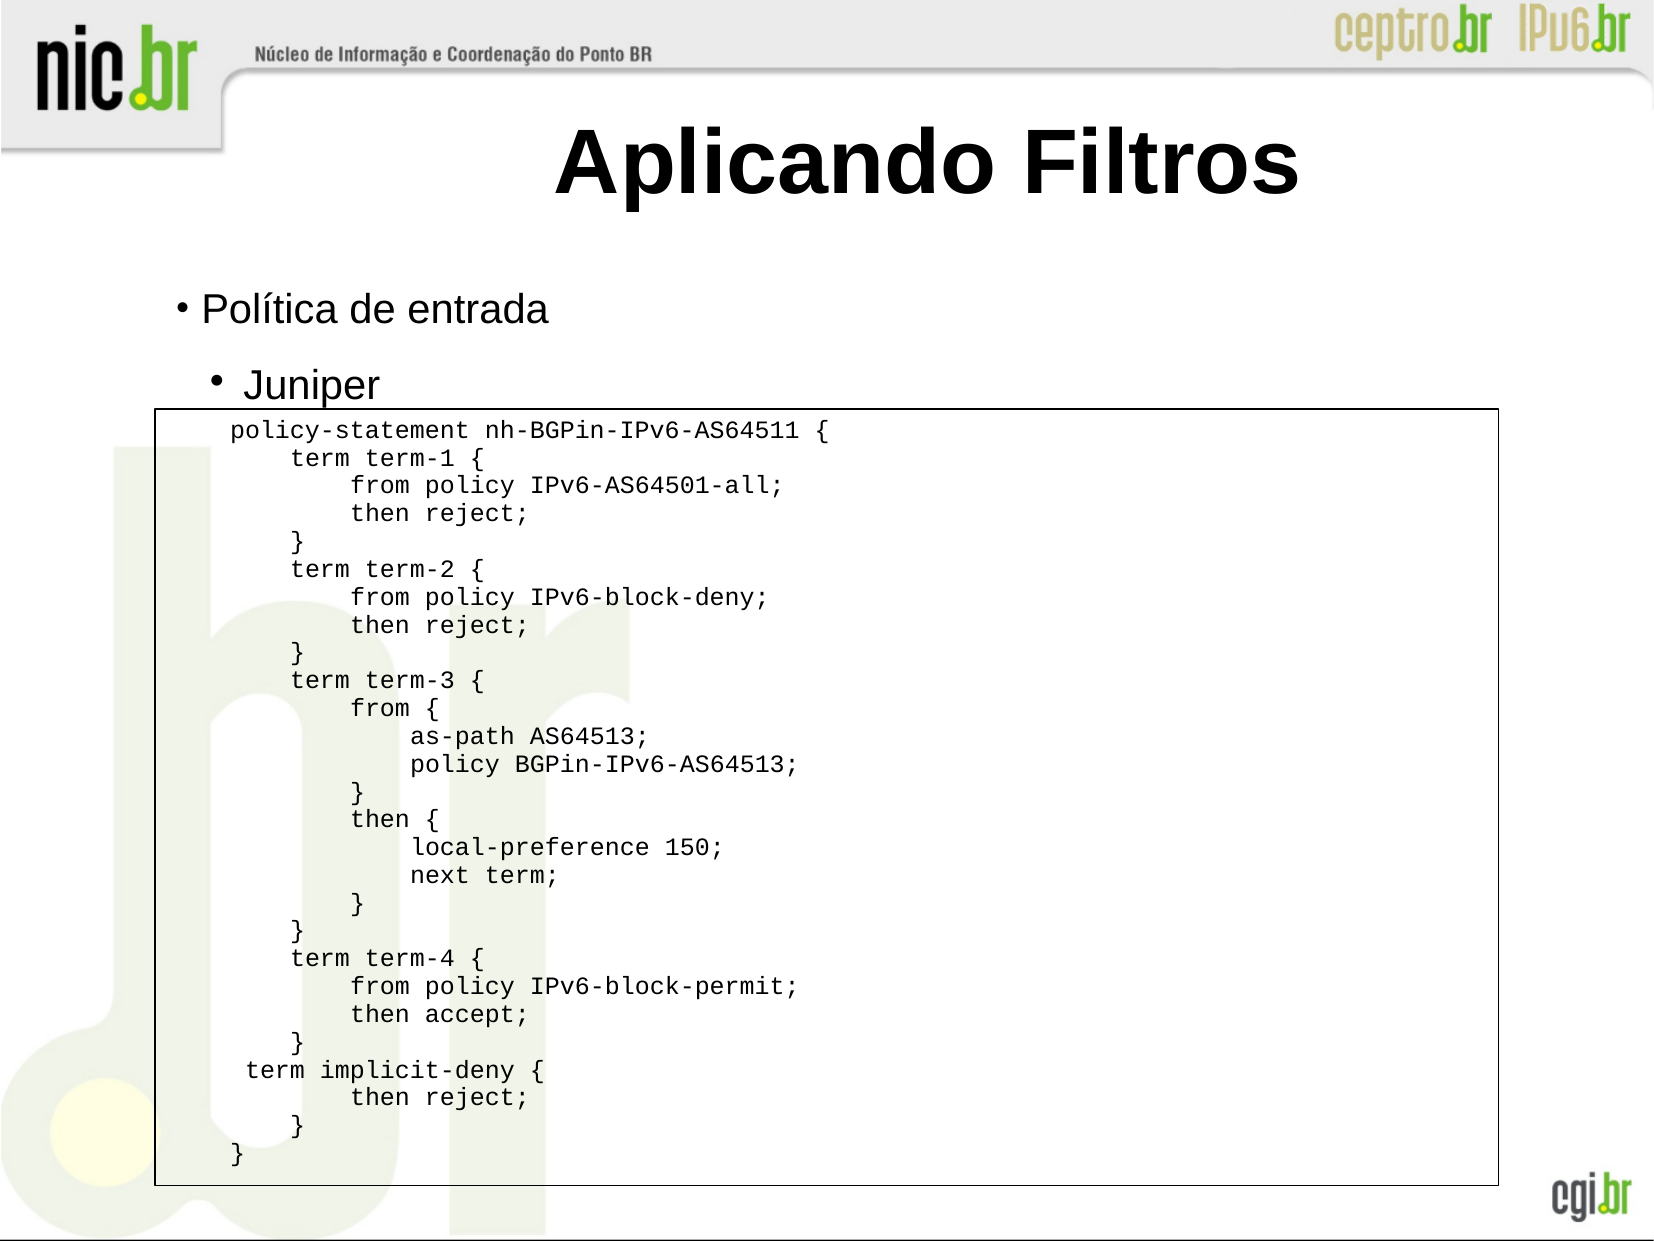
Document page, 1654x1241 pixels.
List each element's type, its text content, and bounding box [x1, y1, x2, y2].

text_box Política de entrada Juniper [160, 272, 1494, 408]
text_box policy-statement nh-BGPin-IPv6-AS64511 { term term-1 { from policy IPv6-AS64501-all; then reject; } term term-2 { from policy IPv6-block-deny; then reject; } term term-3 { from { as-path AS64513; policy BGPin-IPv6-AS64513; } then { local-preference 150; next term; } } term term-4 { from policy IPv6-block-permit; then accept; } term implicit-deny { then reject; } } [155, 408, 1499, 1186]
text_box Aplicando Filtros [190, 97, 1654, 216]
picture [0, 0, 1654, 1241]
